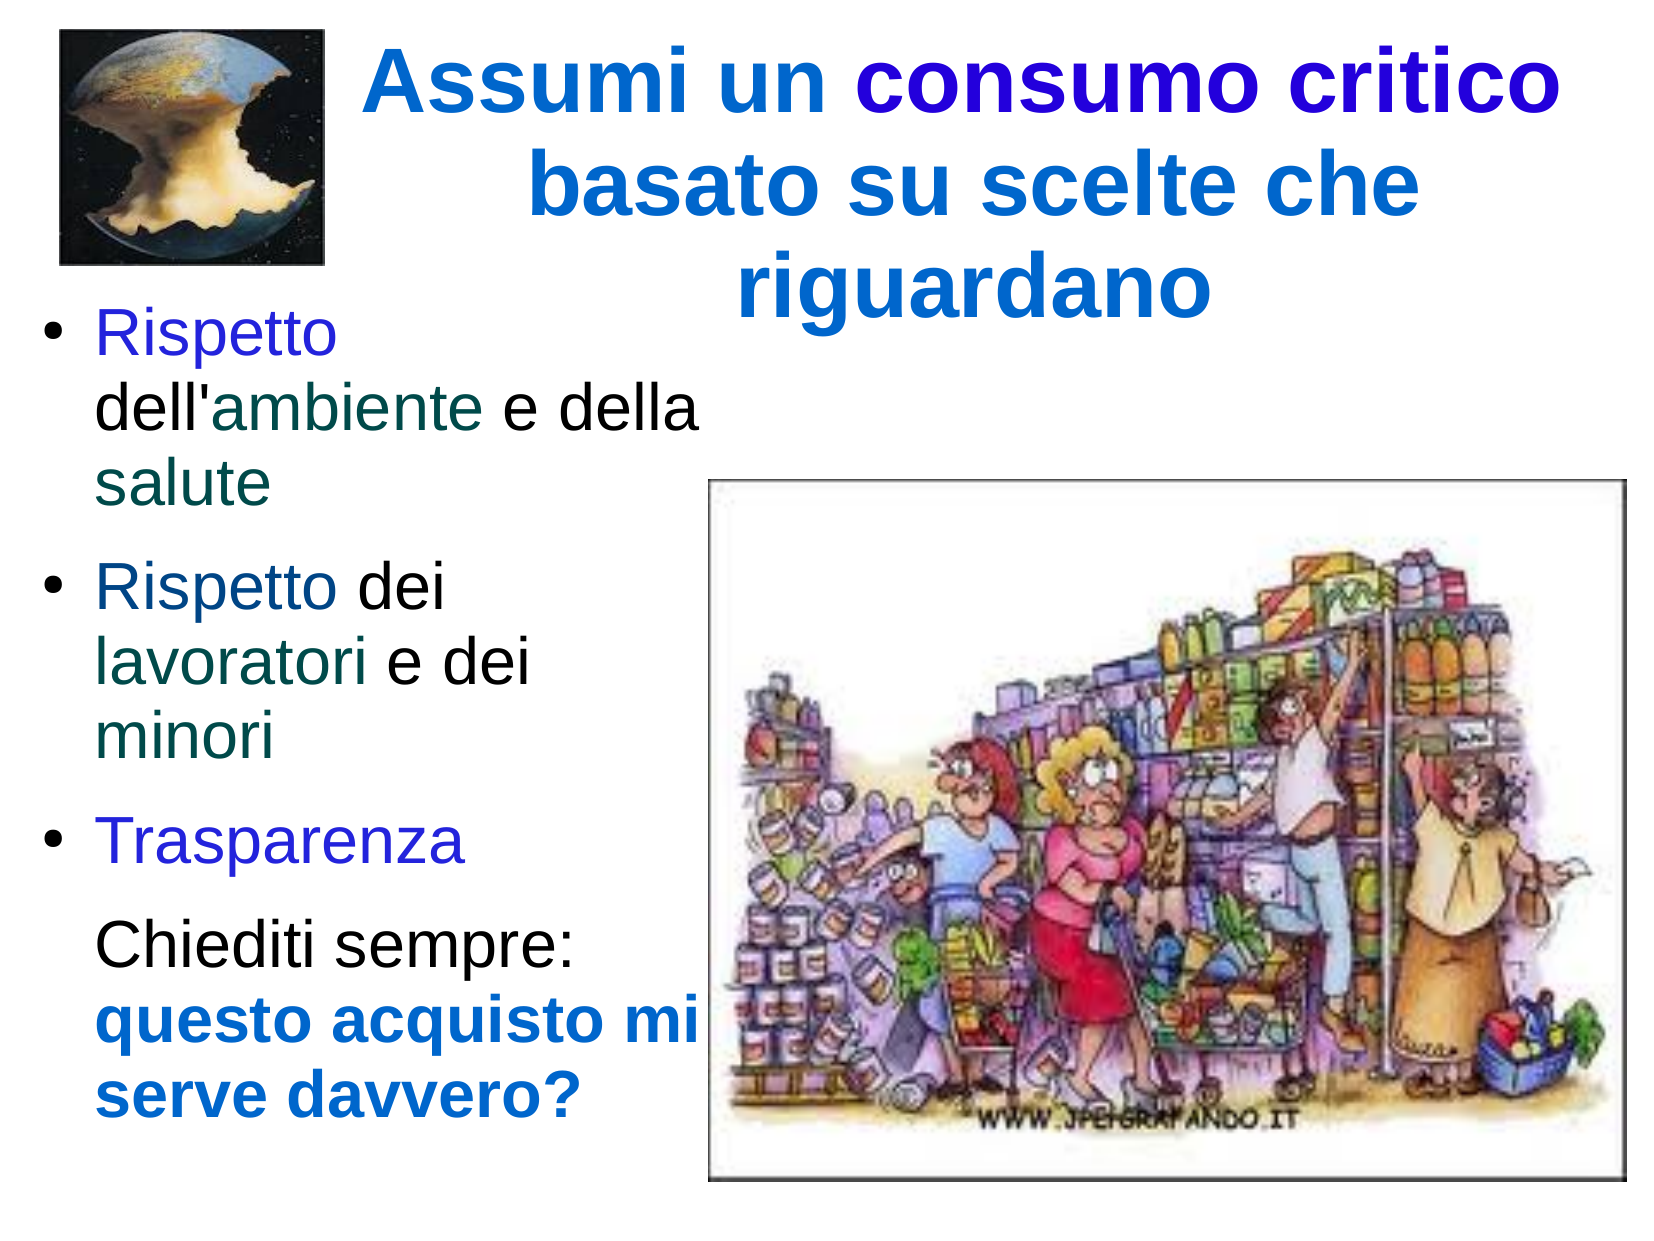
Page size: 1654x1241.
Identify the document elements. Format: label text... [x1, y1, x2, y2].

title Assumi un consumo critico basato su scelte che riguardano [324, 29, 1625, 338]
picture [59, 29, 324, 266]
list Rispetto dell'ambiente e della salute Rispetto dei lavoratori e dei minori Trasparenza Chiediti sempre: questo acquisto mi serve davvero? [23, 295, 709, 1132]
picture [708, 479, 1627, 1182]
